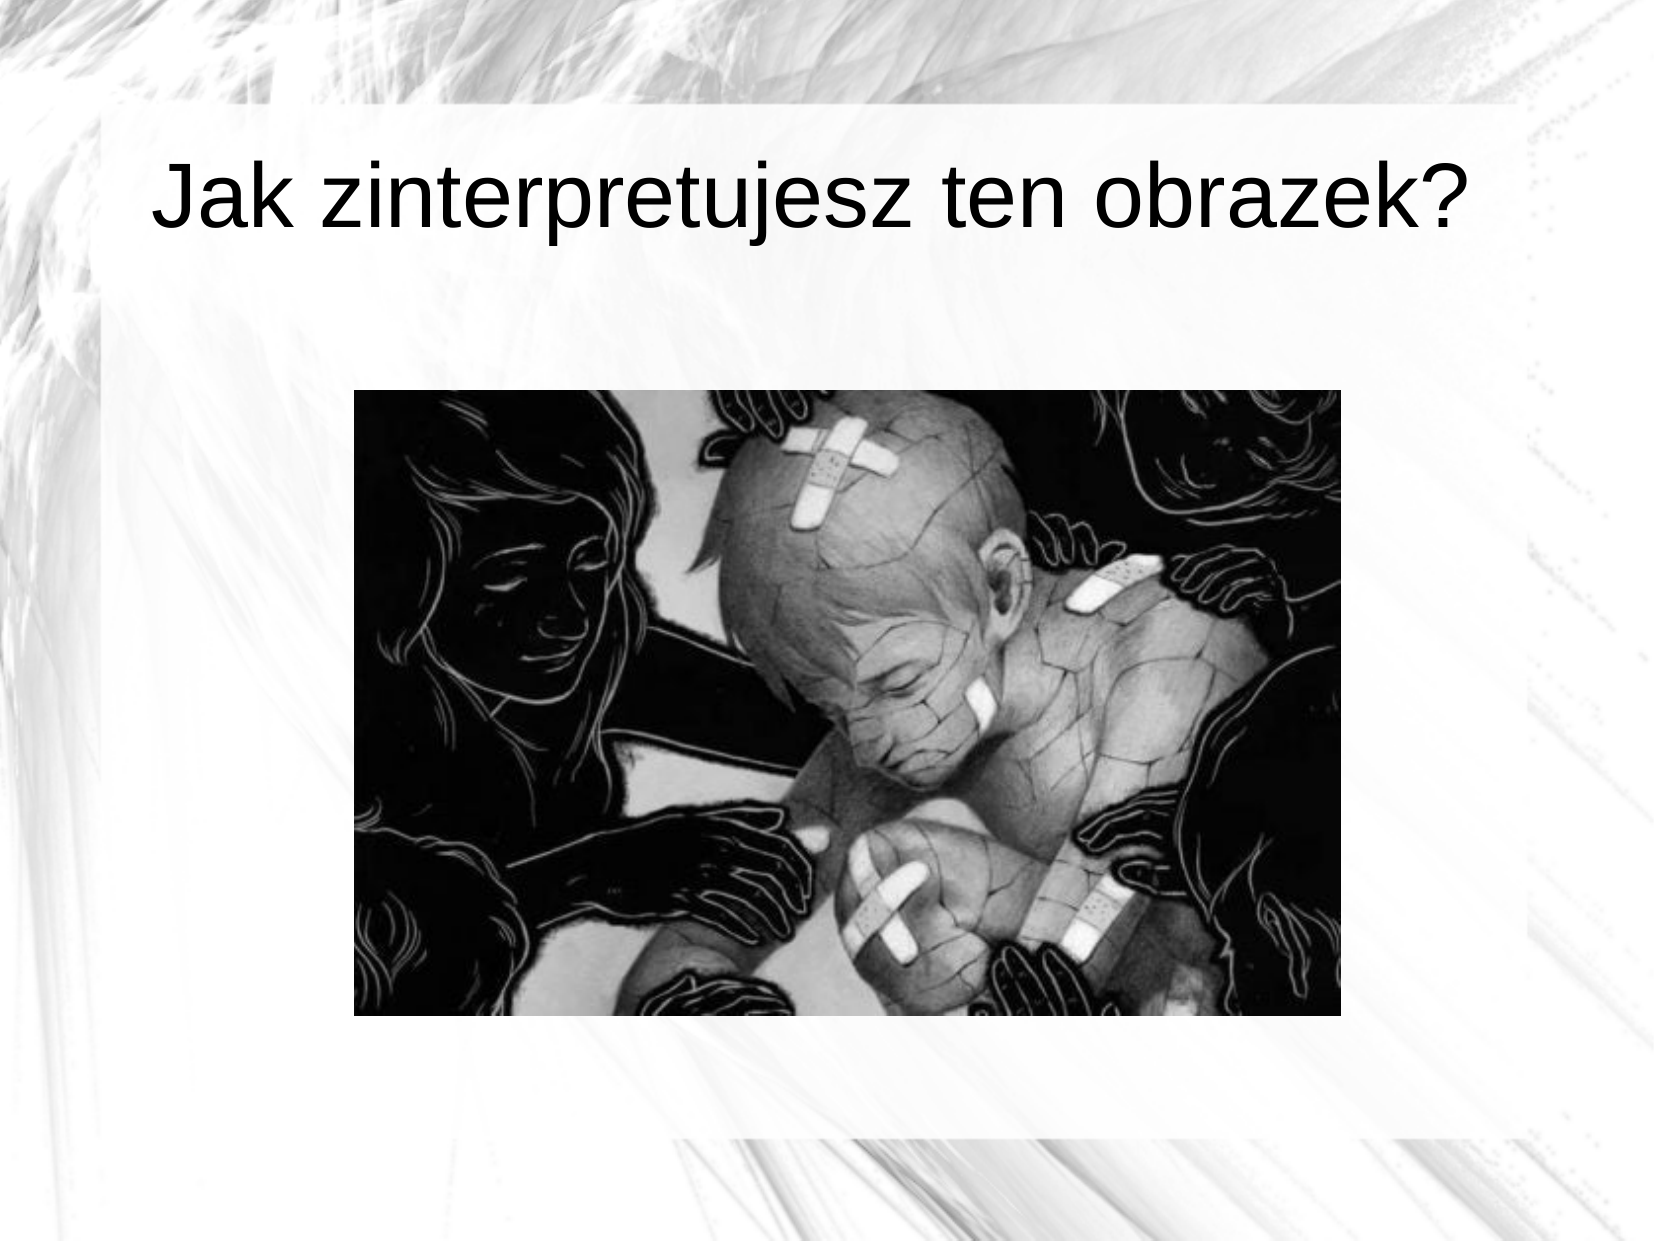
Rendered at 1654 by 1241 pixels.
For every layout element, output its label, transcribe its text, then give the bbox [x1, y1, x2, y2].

picture [0, 0, 1654, 1241]
title Jak zinterpretujesz ten obrazek? [118, 112, 1506, 281]
